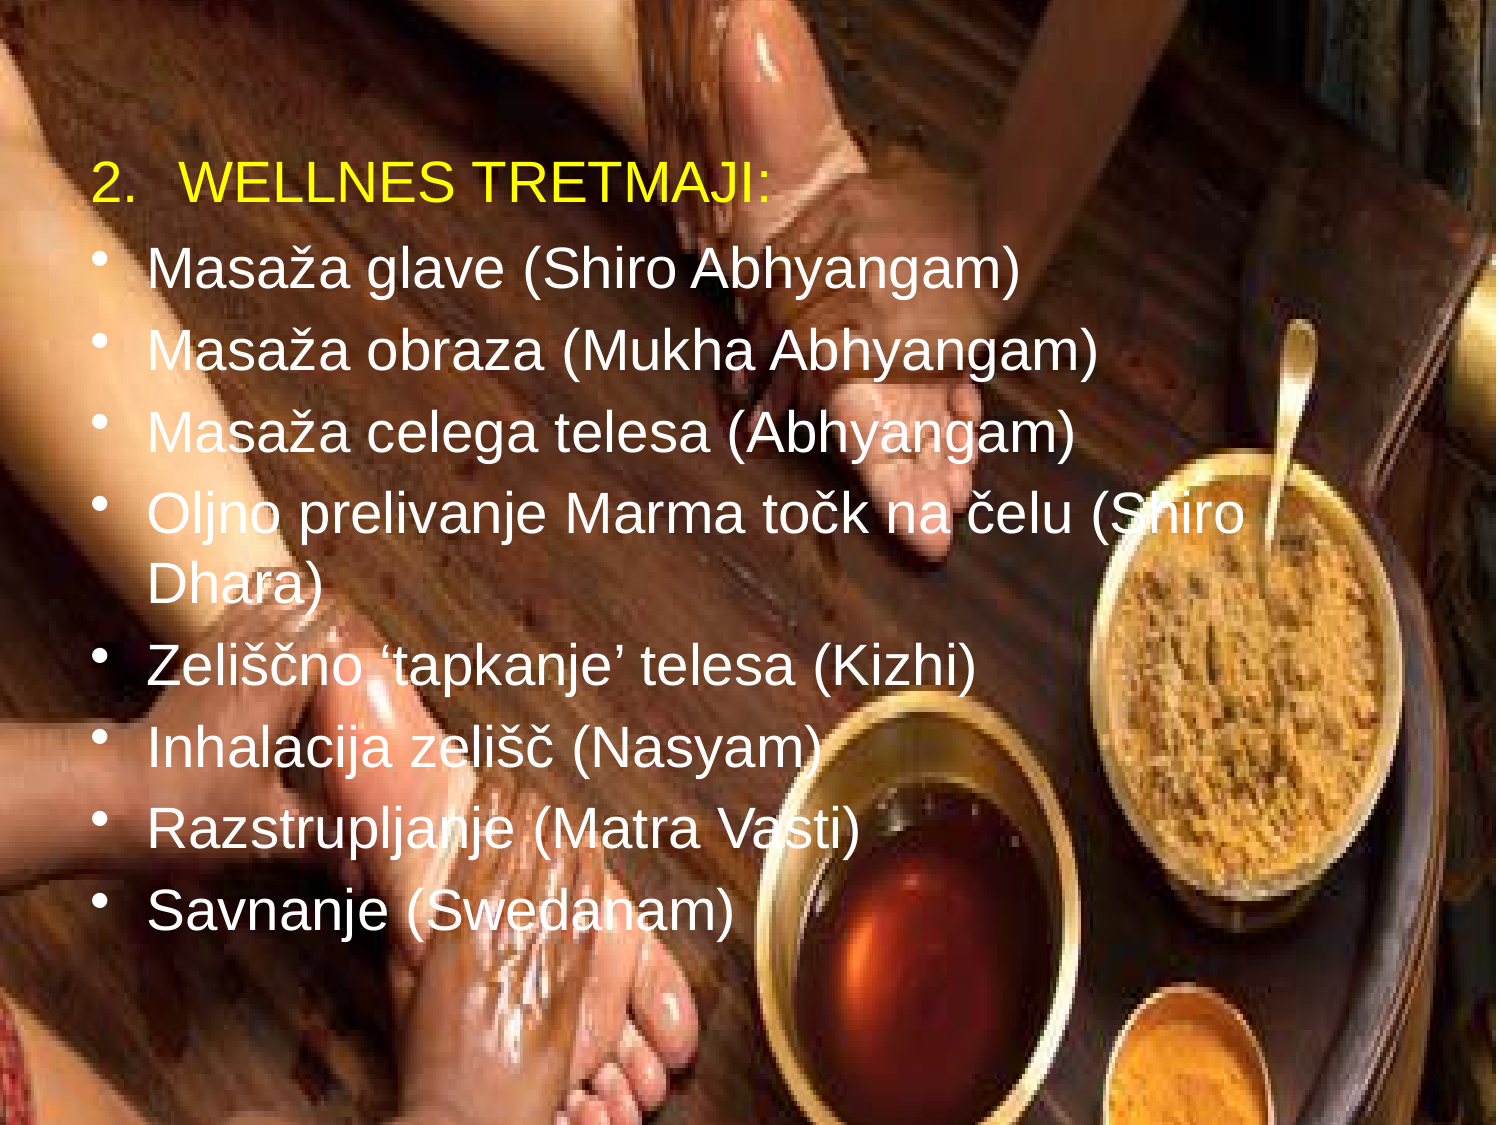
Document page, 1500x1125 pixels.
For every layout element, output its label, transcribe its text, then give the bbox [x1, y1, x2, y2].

list 2. WELLNES TRETMAJI: Masaža glave (Shiro Abhyangam) Masaža obraza (Mukha Abhyangam) Masaža celega telesa (Abhyangam) Oljno prelivanje Marma točk na čelu (Shiro Dhara) Zeliščno ‘tapkanje’ telesa (Kizhi) Inhalacija zelišč (Nasyam) Razstrupljanje (Matra Vasti) Savnanje (Swedanam) [75, 111, 1378, 1005]
picture [0, 0, 1496, 1125]
